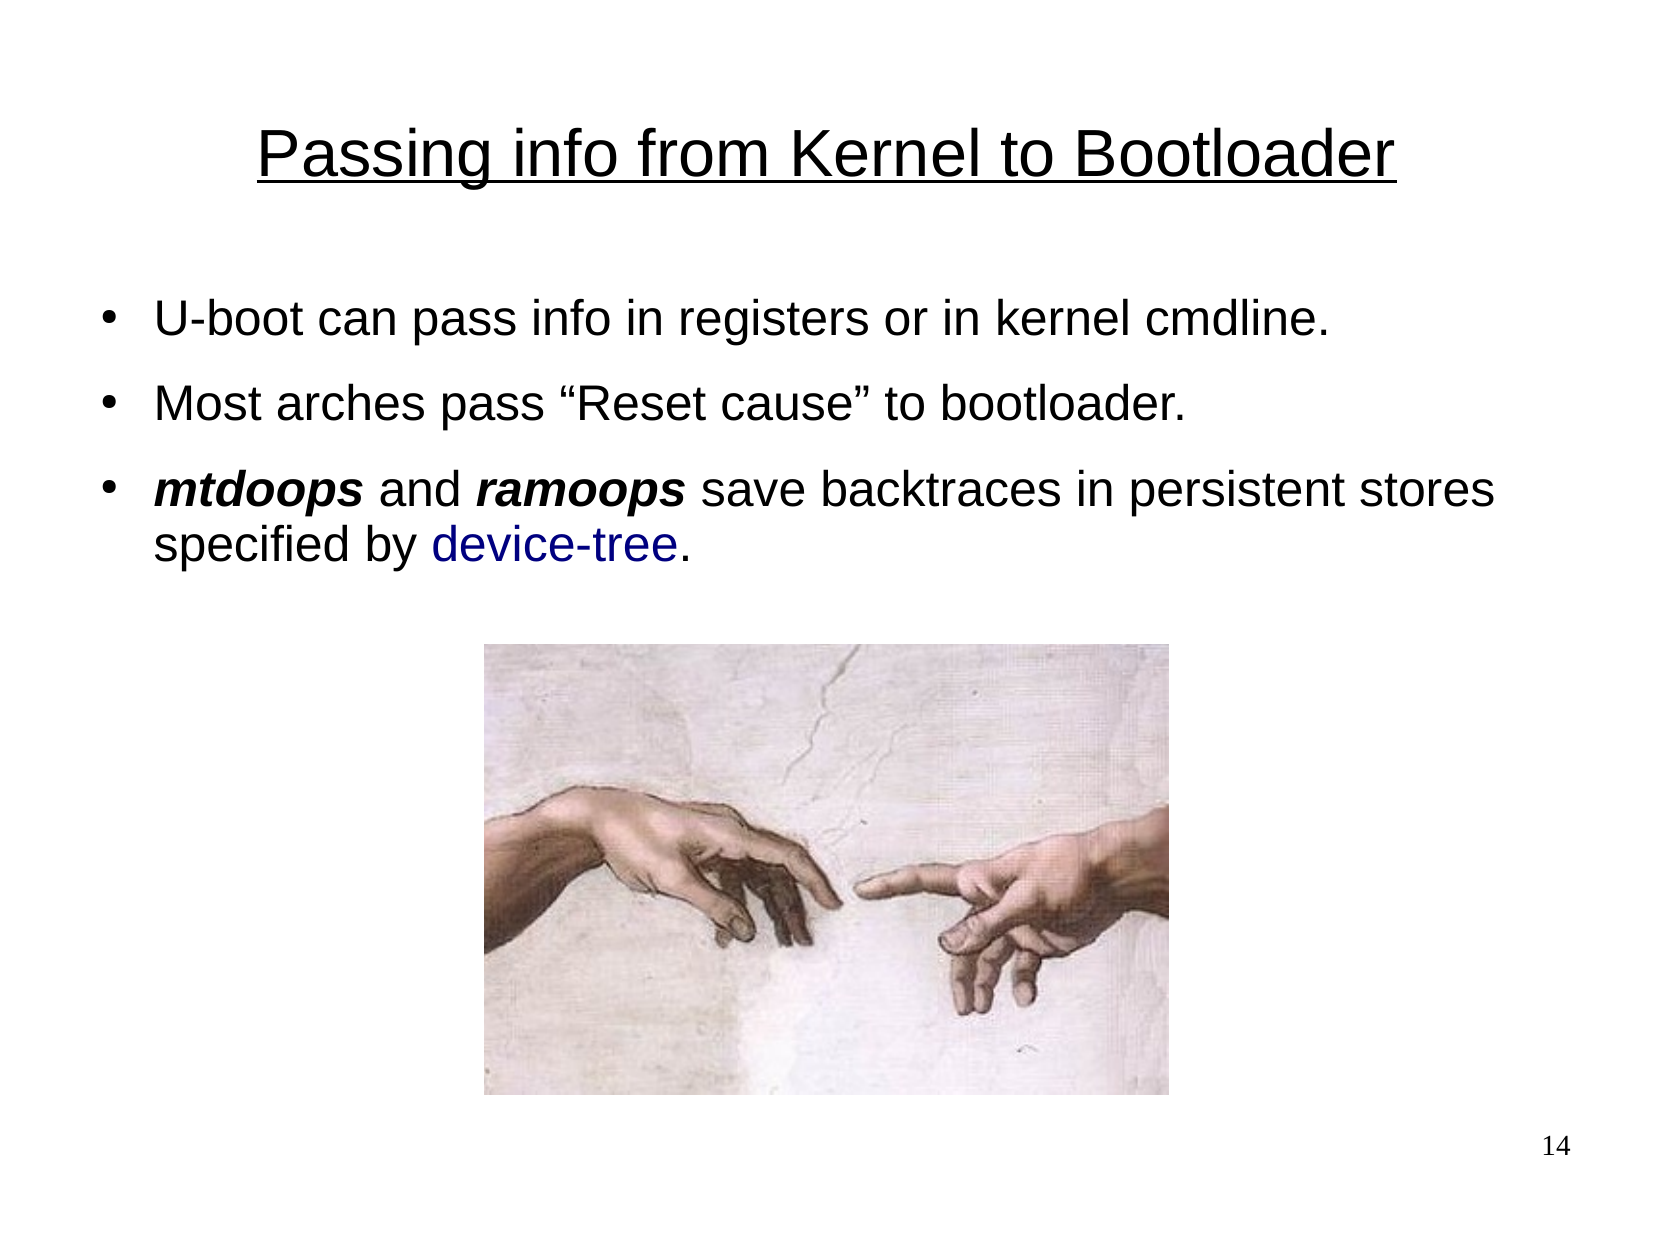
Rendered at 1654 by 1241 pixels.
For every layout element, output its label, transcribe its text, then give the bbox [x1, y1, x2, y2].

list U-boot can pass info in registers or in kernel cmdline. Most arches pass “Reset cause” to bootloader. mtdoops and ramoops save backtraces in persistent stores specified by device-tree. [82, 290, 1531, 1036]
picture [484, 644, 1169, 1095]
title Passing info from Kernel to Bootloader [82, 49, 1571, 257]
